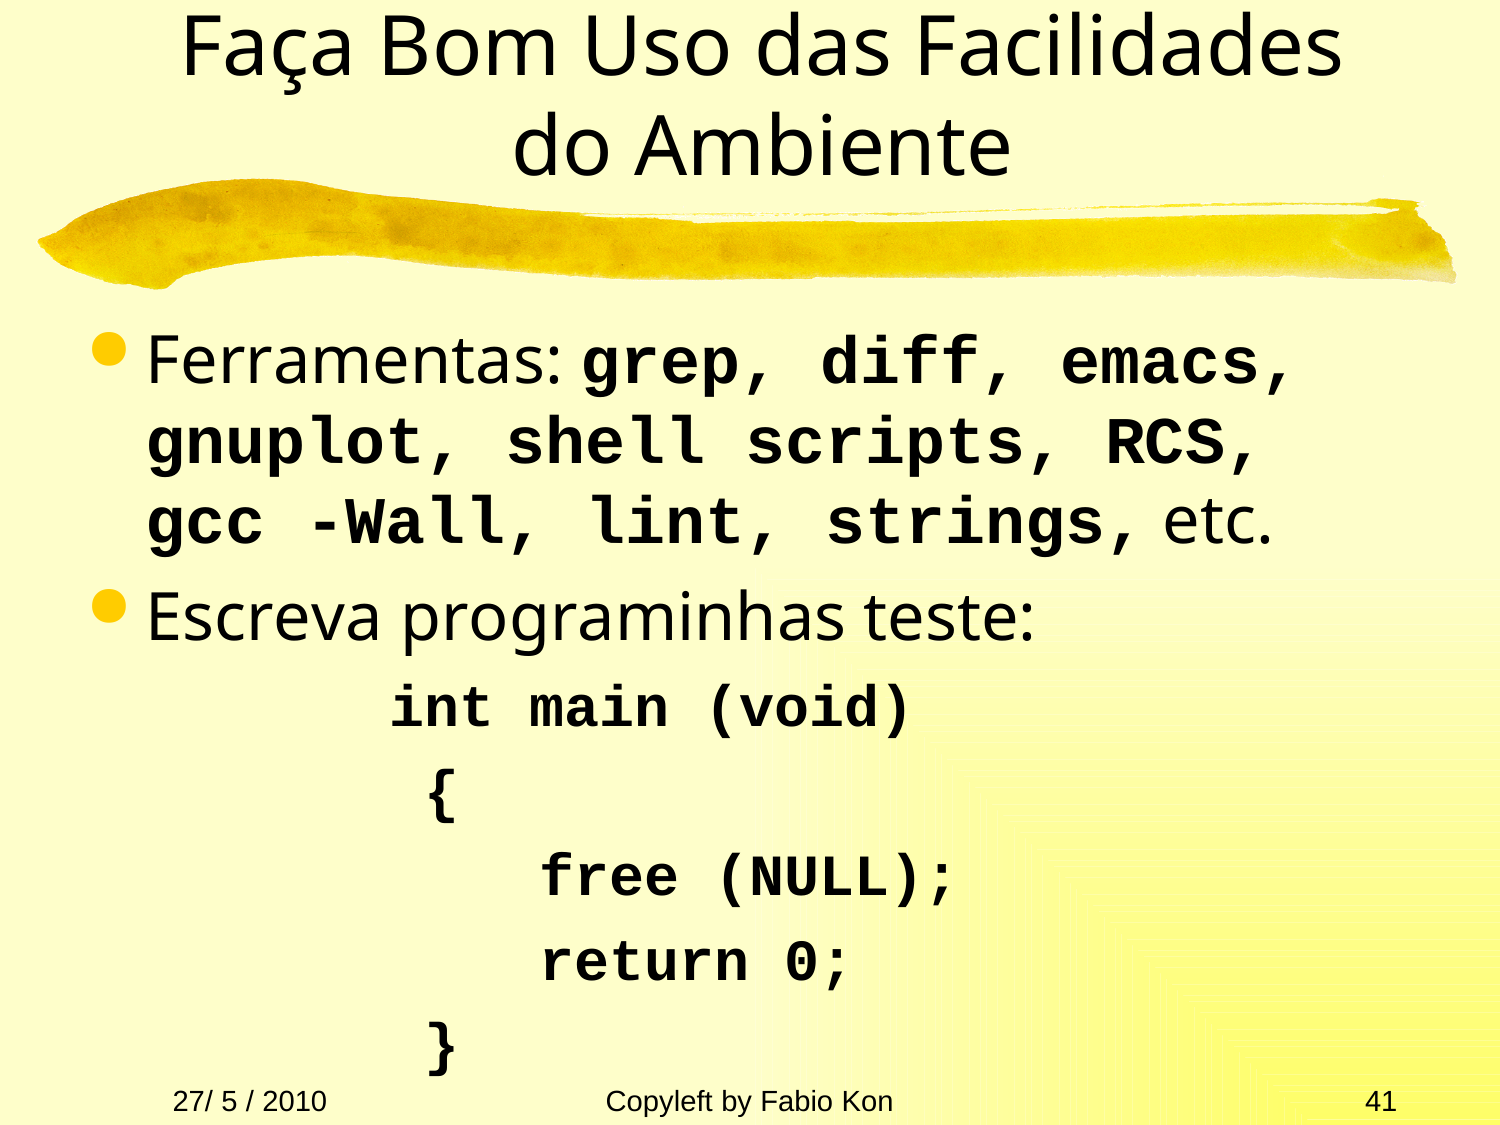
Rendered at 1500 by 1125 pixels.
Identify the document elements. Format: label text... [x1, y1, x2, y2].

picture [24, 174, 1463, 297]
list Ferramentas: grep, diff, emacs, gnuplot, shell scripts, RCS, gcc -Wall, lint, strings, etc. Escreva programinhas teste: int main (void) { free (NULL); return 0; } [74, 309, 1417, 1084]
title Faça Bom Uso das Facilidades do Ambiente [125, 0, 1401, 200]
